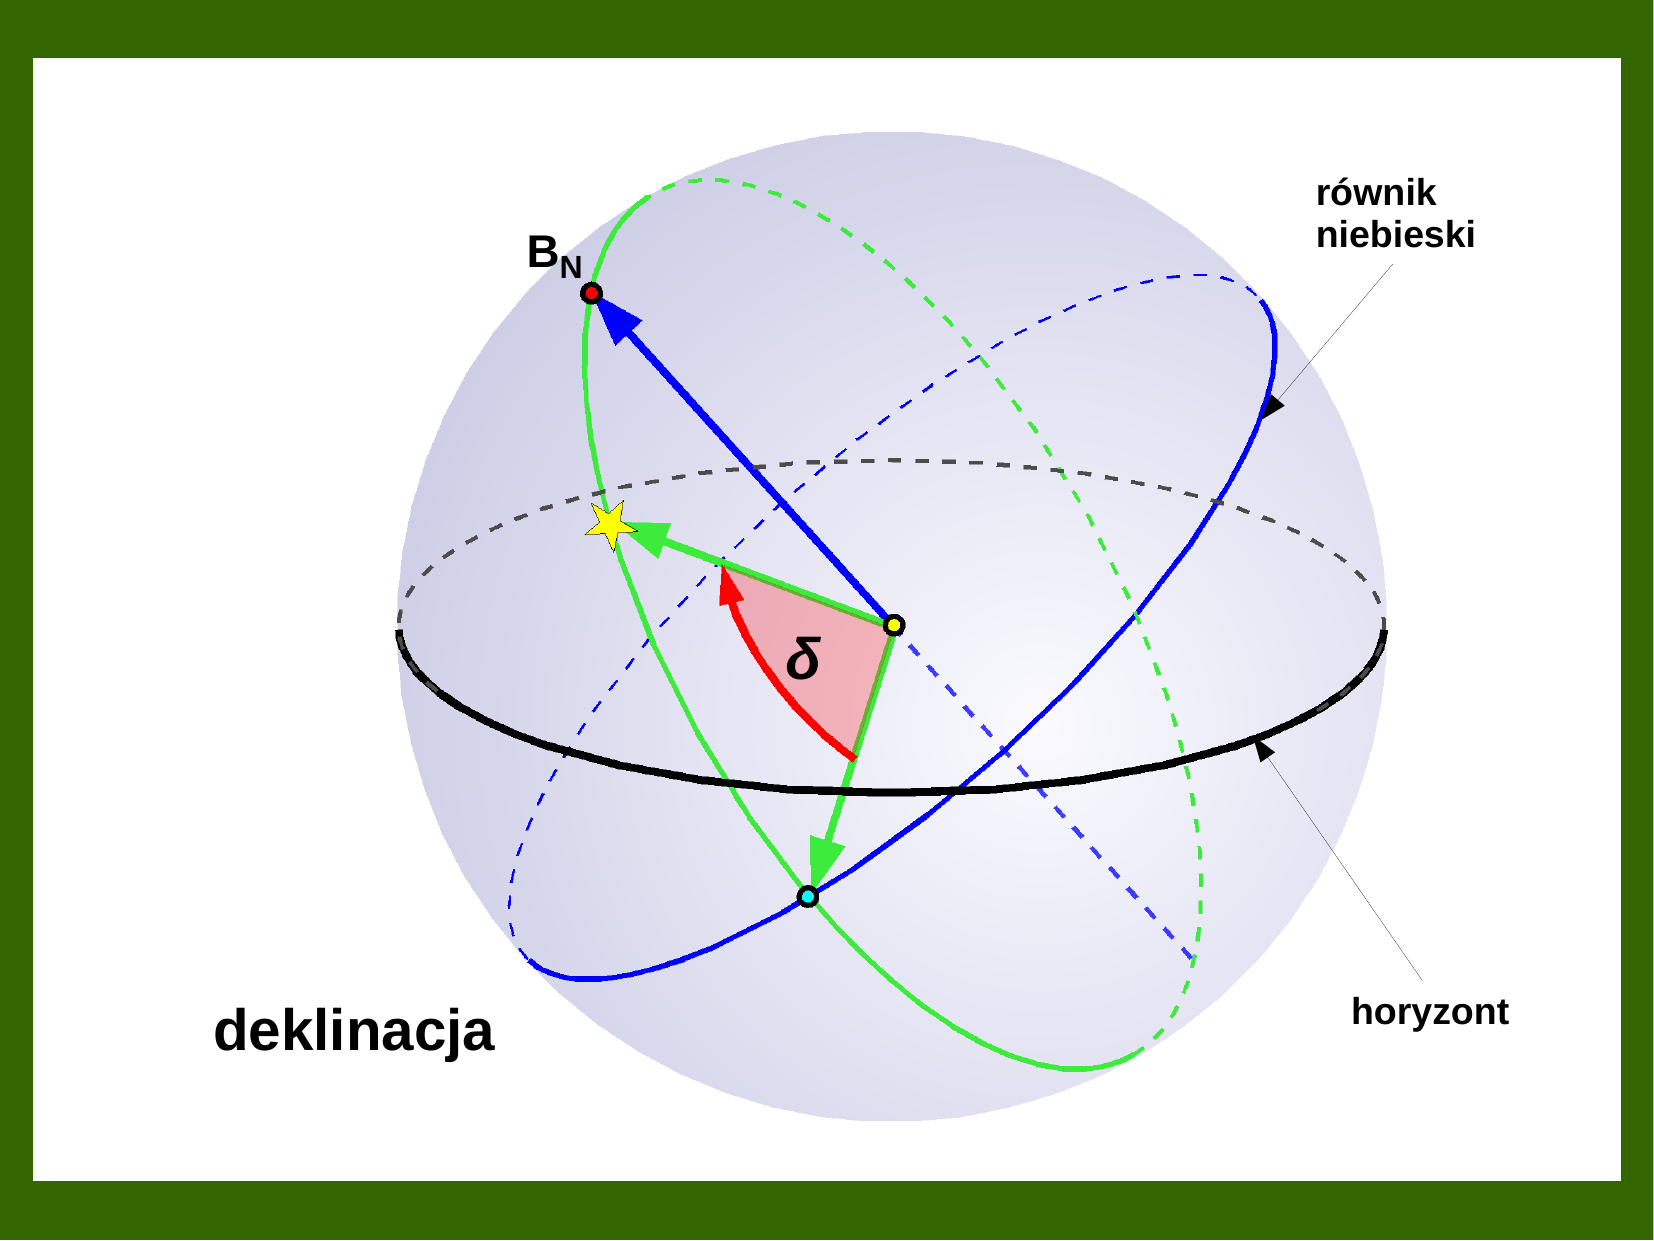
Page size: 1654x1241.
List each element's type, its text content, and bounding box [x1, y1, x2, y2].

text_box horyzont [1336, 983, 1525, 1041]
text_box BN [511, 218, 598, 293]
picture [33, 58, 1621, 1181]
text_box równik niebieski [1301, 164, 1492, 264]
text_box δ [770, 619, 836, 700]
text_box deklinacja [198, 990, 511, 1071]
